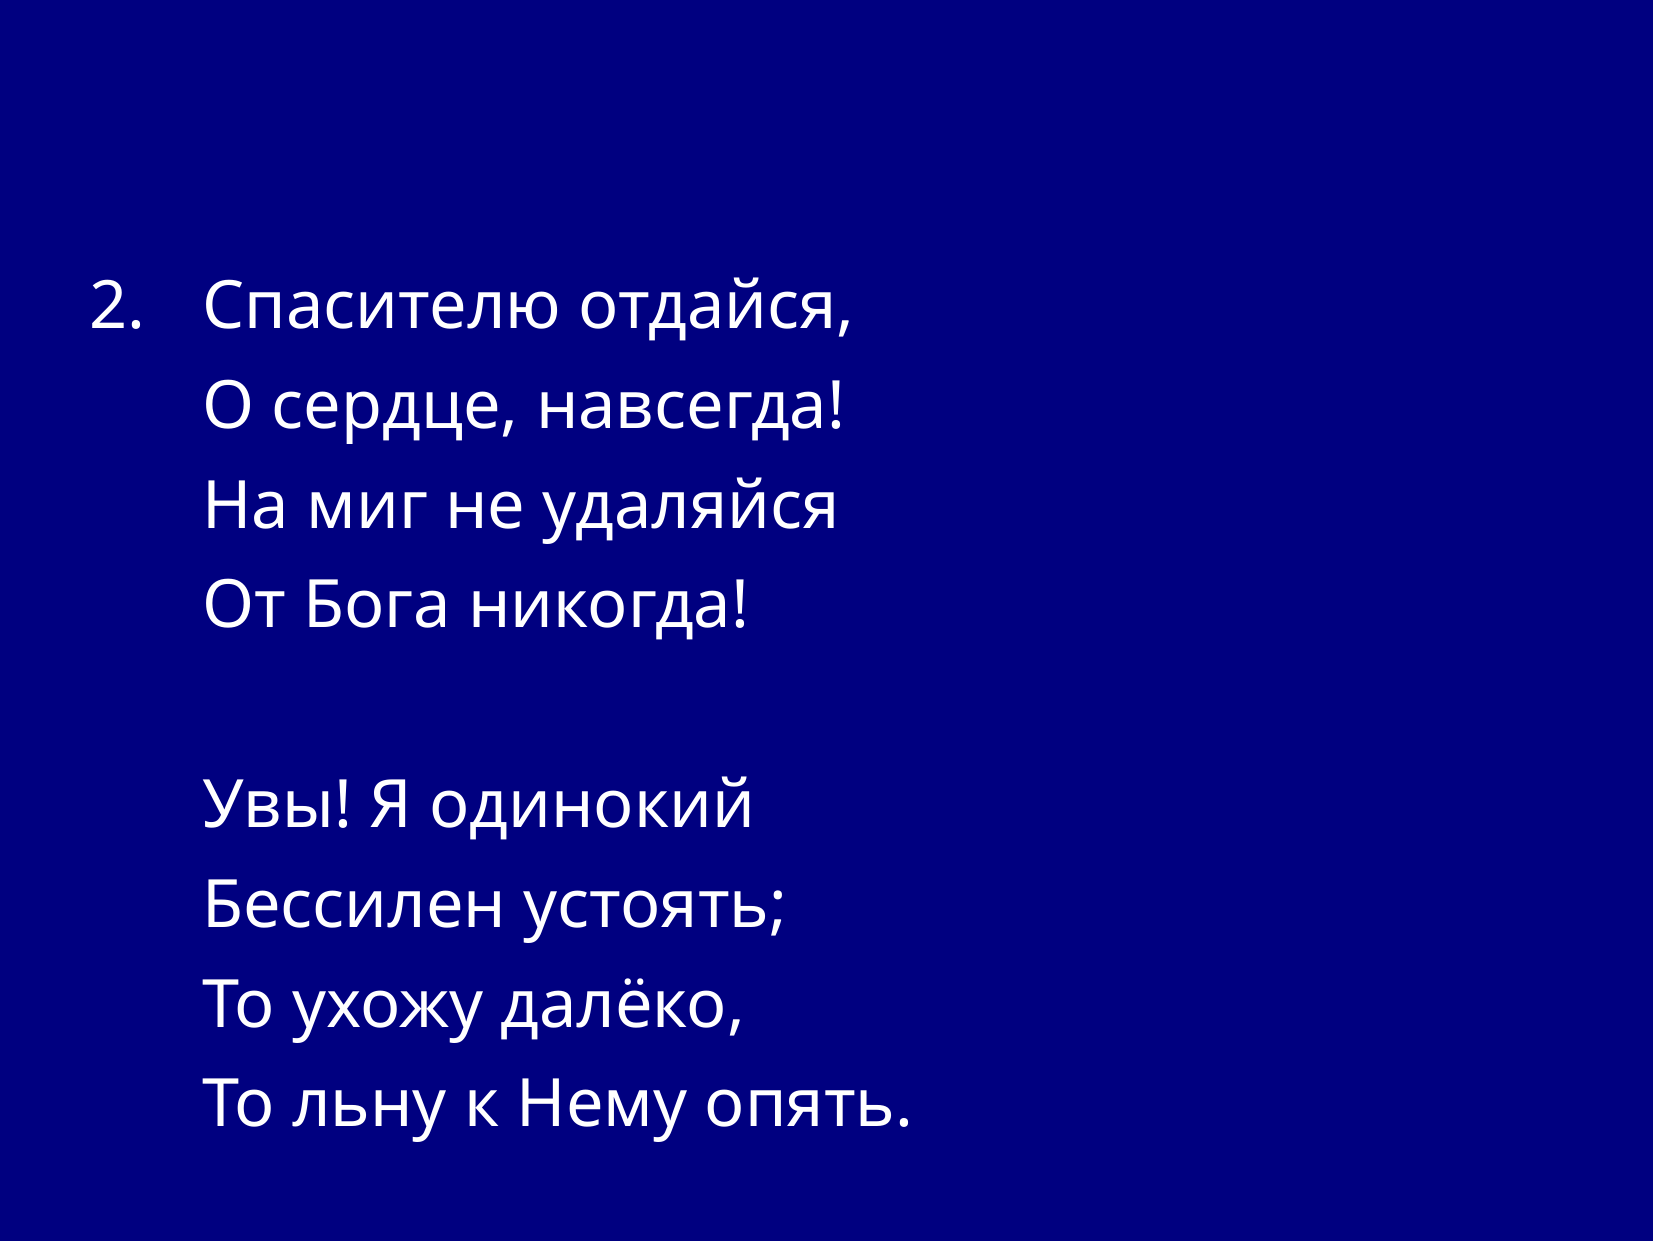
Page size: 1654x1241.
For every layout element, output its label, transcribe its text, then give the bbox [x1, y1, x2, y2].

text_box 2. Спасителю отдайся, О сердце, навсегда! На миг не удаляйся От Бога никогда! Увы! Я одинокий Бессилен устоять; То ухожу далёко, То льну к Нему опять. [75, 150, 1576, 1163]
